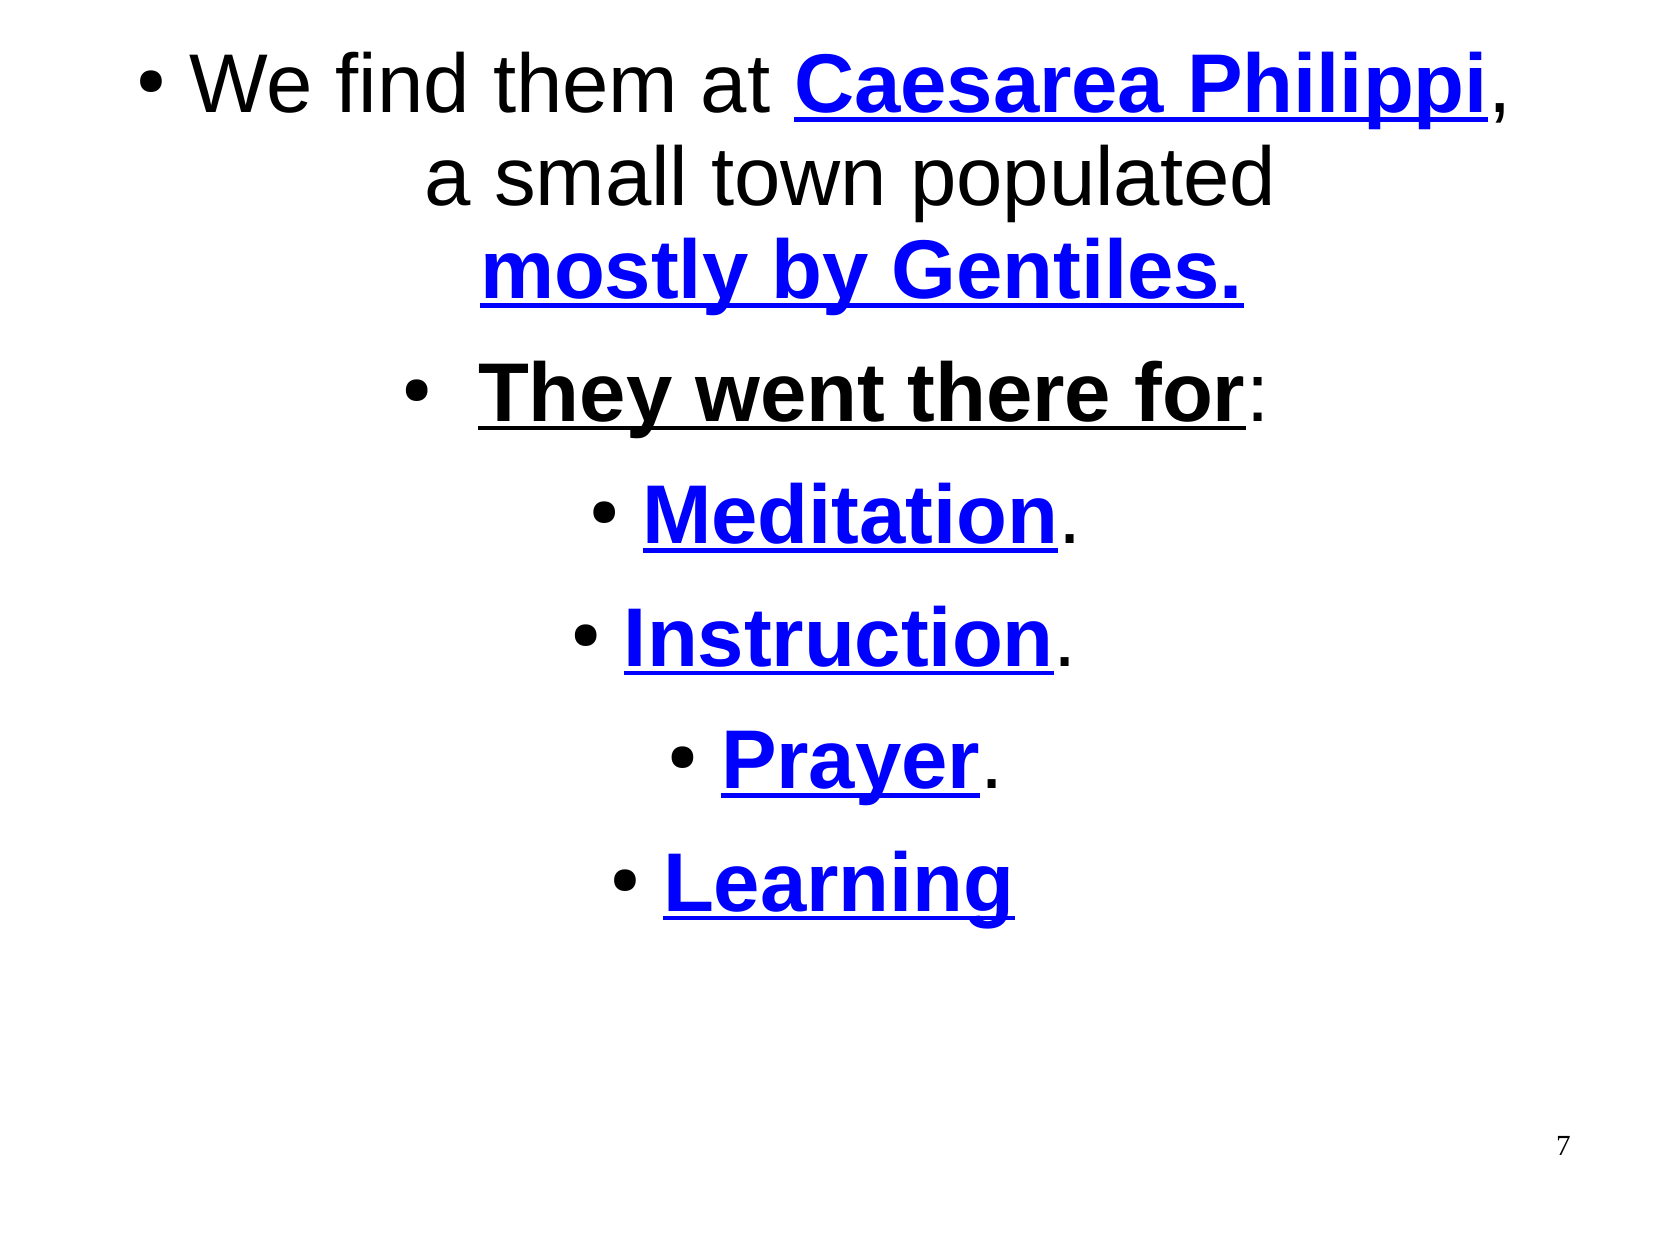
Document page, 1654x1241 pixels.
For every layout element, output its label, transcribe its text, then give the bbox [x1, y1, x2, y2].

list We find them at Caesarea Philippi, a small town populated mostly by Gentiles. They went there for: Meditation. Instruction. Prayer. Learning [82, 37, 1571, 1109]
